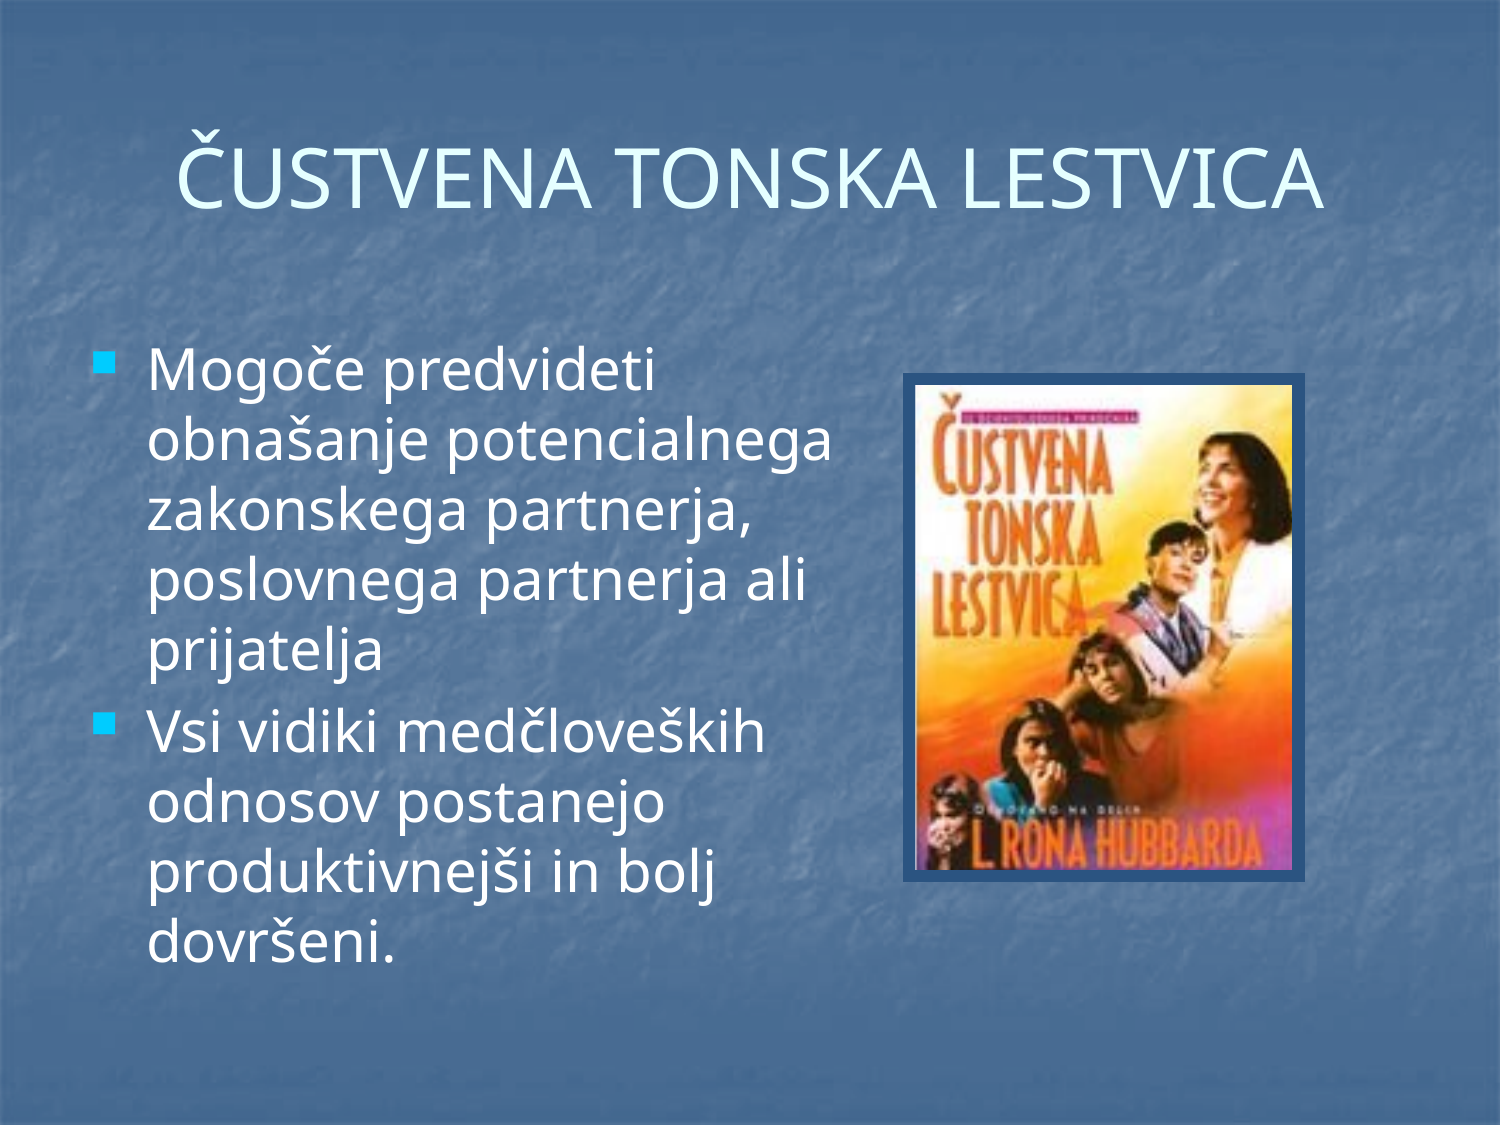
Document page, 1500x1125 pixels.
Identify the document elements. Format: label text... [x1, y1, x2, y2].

list Mogoče predvideti obnašanje potencialnega zakonskega partnerja, poslovnega partnerja ali prijatelja Vsi vidiki medčloveških odnosov postanejo produktivnejši in bolj dovršeni. [75, 324, 869, 1000]
title ČUSTVENA TONSKA LESTVICA [75, 62, 1425, 288]
picture [0, 0, 1500, 1125]
